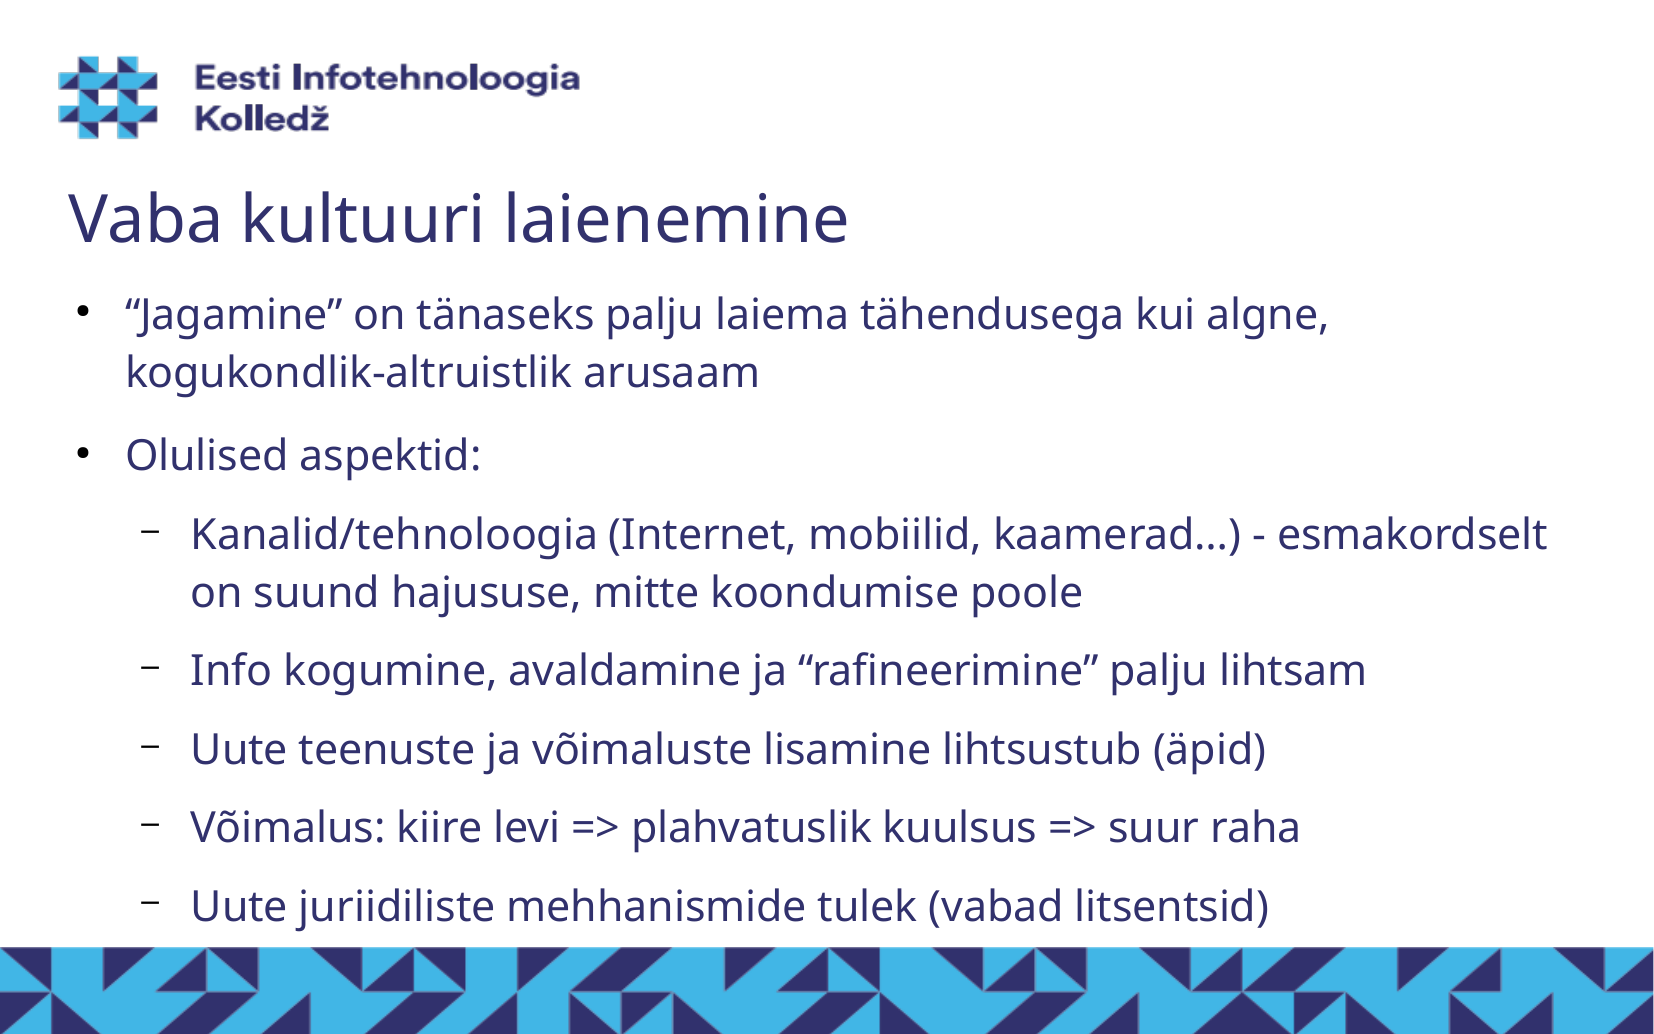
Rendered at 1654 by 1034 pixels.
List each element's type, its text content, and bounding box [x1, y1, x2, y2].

list “Jagamine” on tänaseks palju laiema tähendusega kui algne, kogukondlik-altruistlik arusaam Olulised aspektid: Kanalid/tehnoloogia (Internet, mobiilid, kaamerad…) - esmakordselt on suund hajususe, mitte koondumise poole Info kogumine, avaldamine ja “rafineerimine” palju lihtsam Uute teenuste ja võimaluste lisamine lihtsustub (äpid) Võimalus: kiire levi => plahvatuslik kuulsus => suur raha Uute juriidiliste mehhanismide tulek (vabad litsentsid) [59, 283, 1595, 936]
title Vaba kultuuri laienemine [68, 147, 1536, 283]
